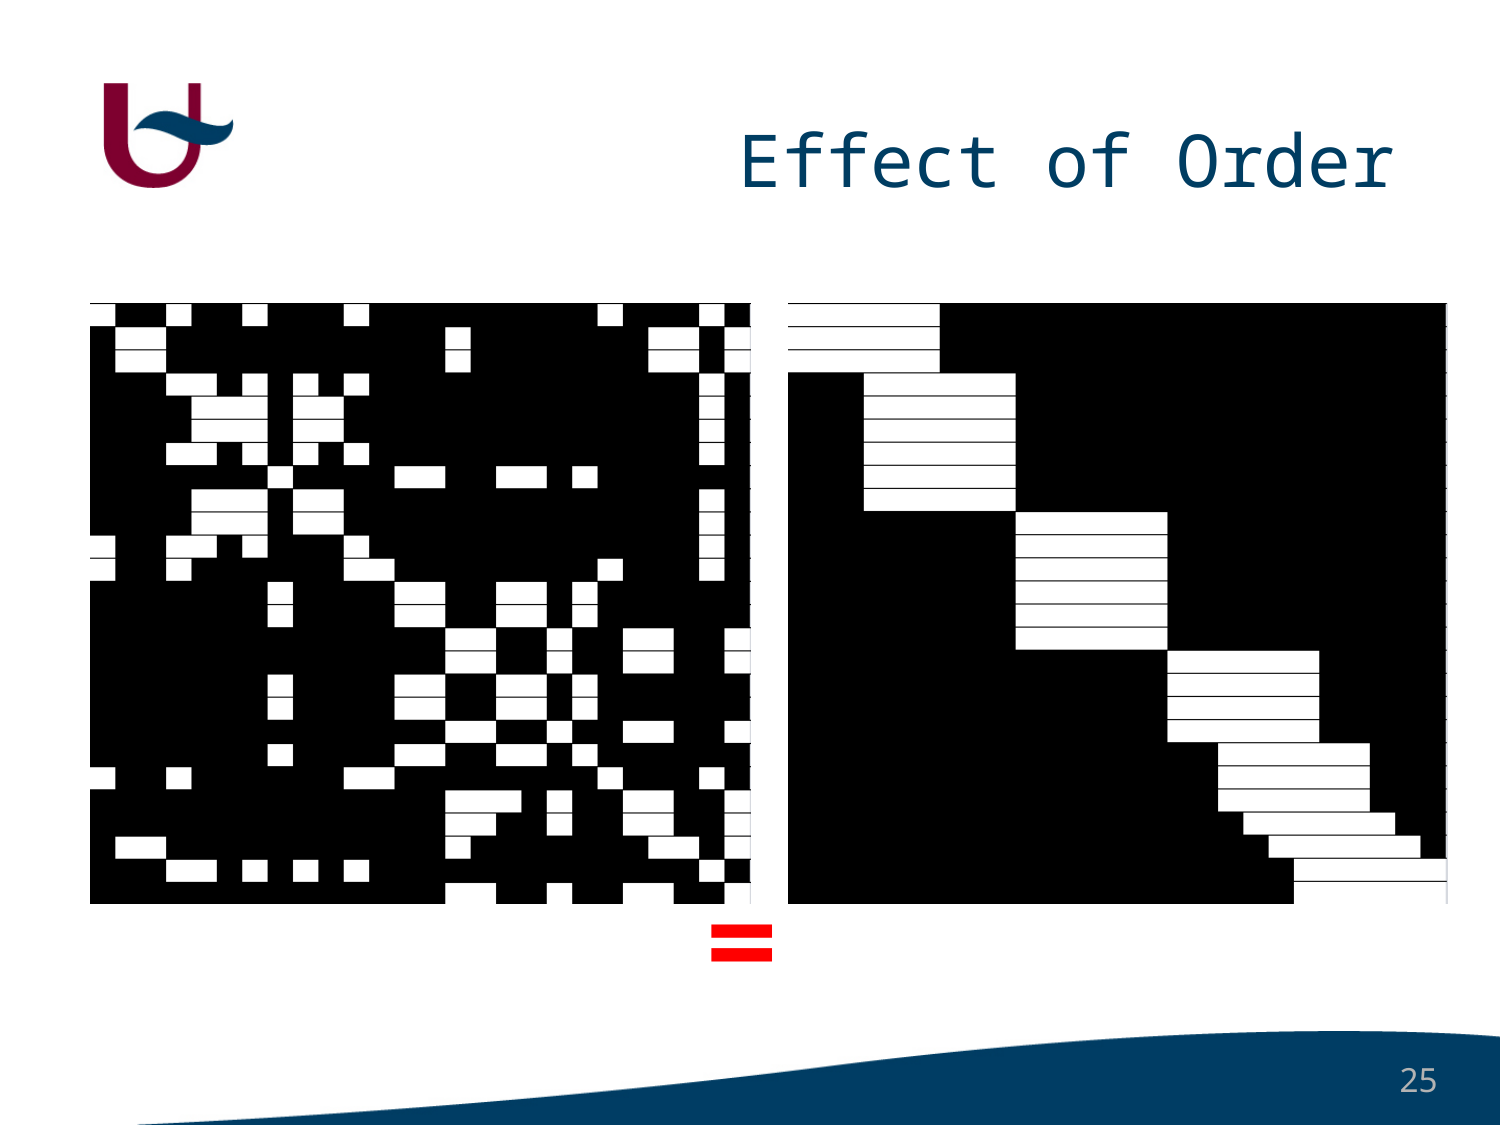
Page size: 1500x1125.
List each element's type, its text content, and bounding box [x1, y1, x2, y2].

title Effect of Order [103, 105, 1396, 211]
picture [788, 303, 1448, 904]
picture [90, 303, 751, 904]
text_box = [691, 855, 811, 1020]
picture [103, 83, 234, 105]
picture [137, 1031, 1500, 1125]
